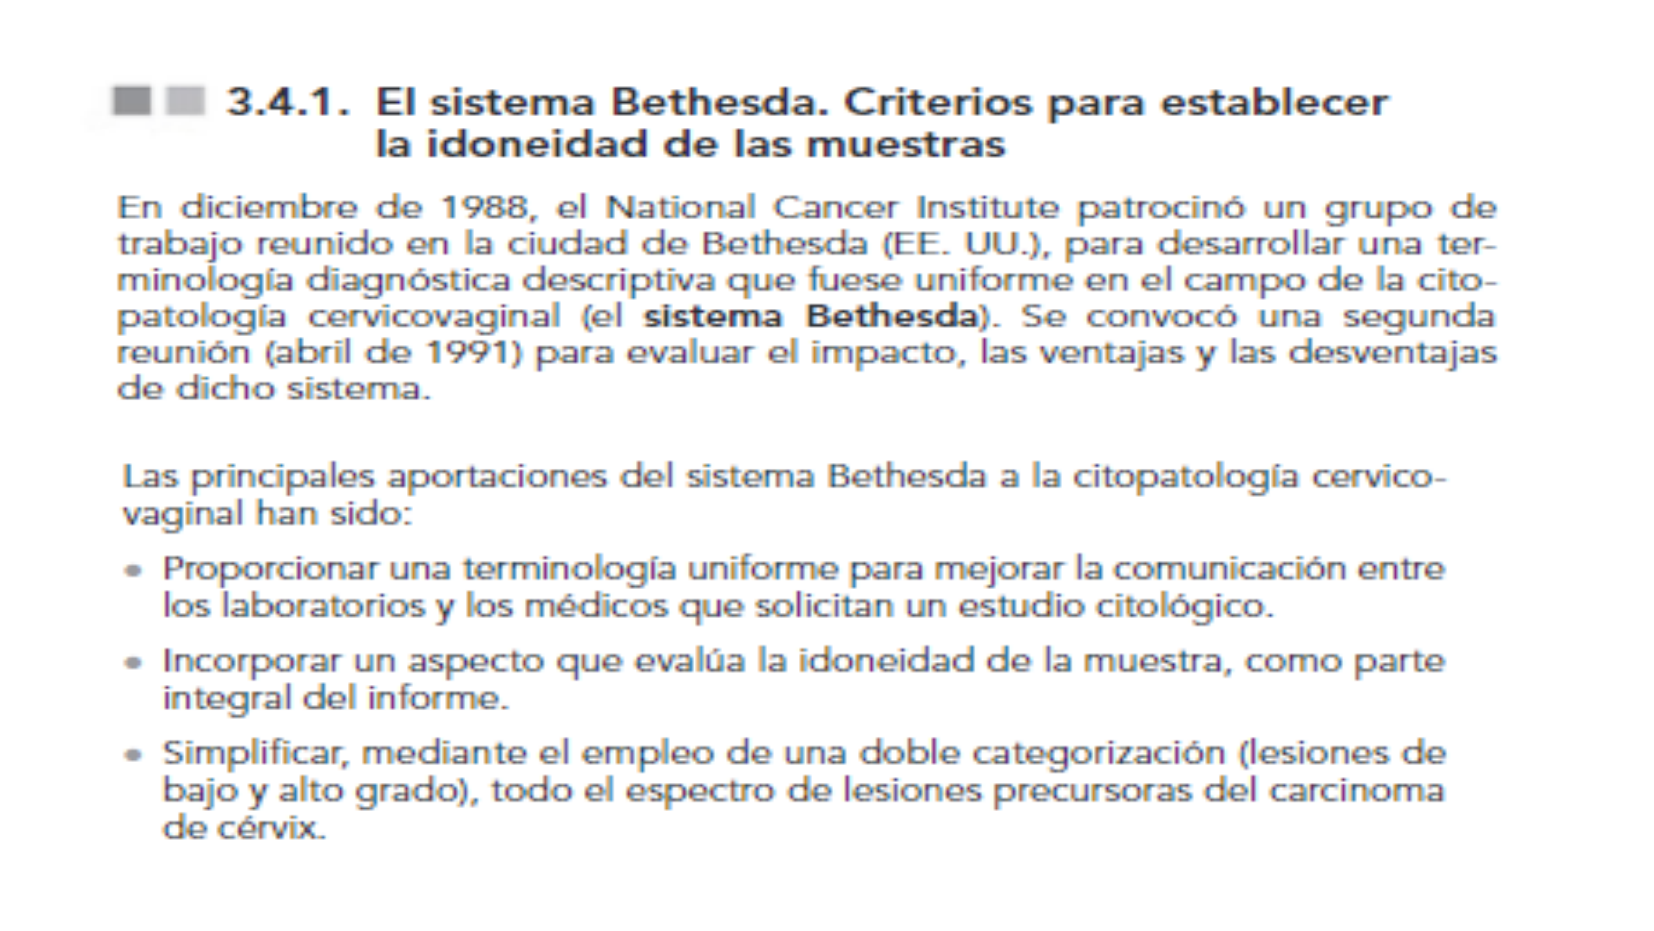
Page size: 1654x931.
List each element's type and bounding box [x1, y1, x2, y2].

picture [29, 63, 1570, 414]
picture [59, 442, 1506, 857]
